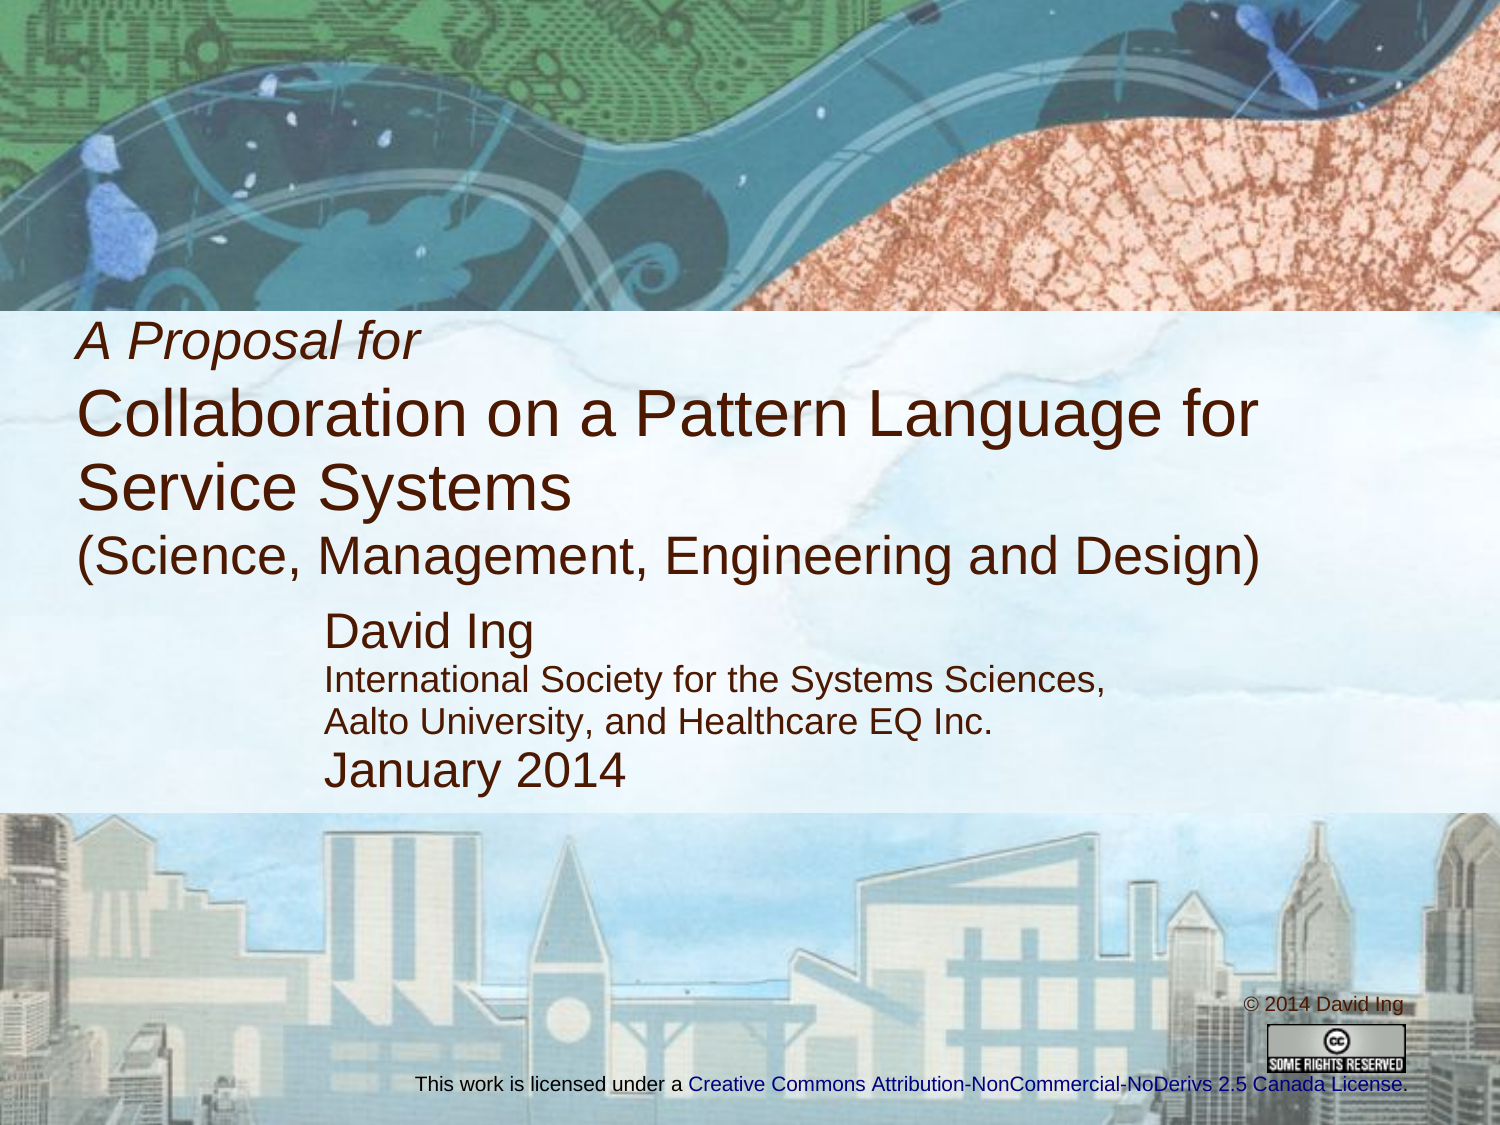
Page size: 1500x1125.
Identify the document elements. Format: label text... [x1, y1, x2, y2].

picture [0, 0, 1500, 1125]
list David Ing International Society for the Systems Sciences, Aalto University, and Healthcare EQ Inc. January 2014 [324, 602, 1375, 799]
title A Proposal for Collaboration on a Pattern Language for Service Systems (Science, Management, Engineering and Design) [76, 291, 1358, 586]
